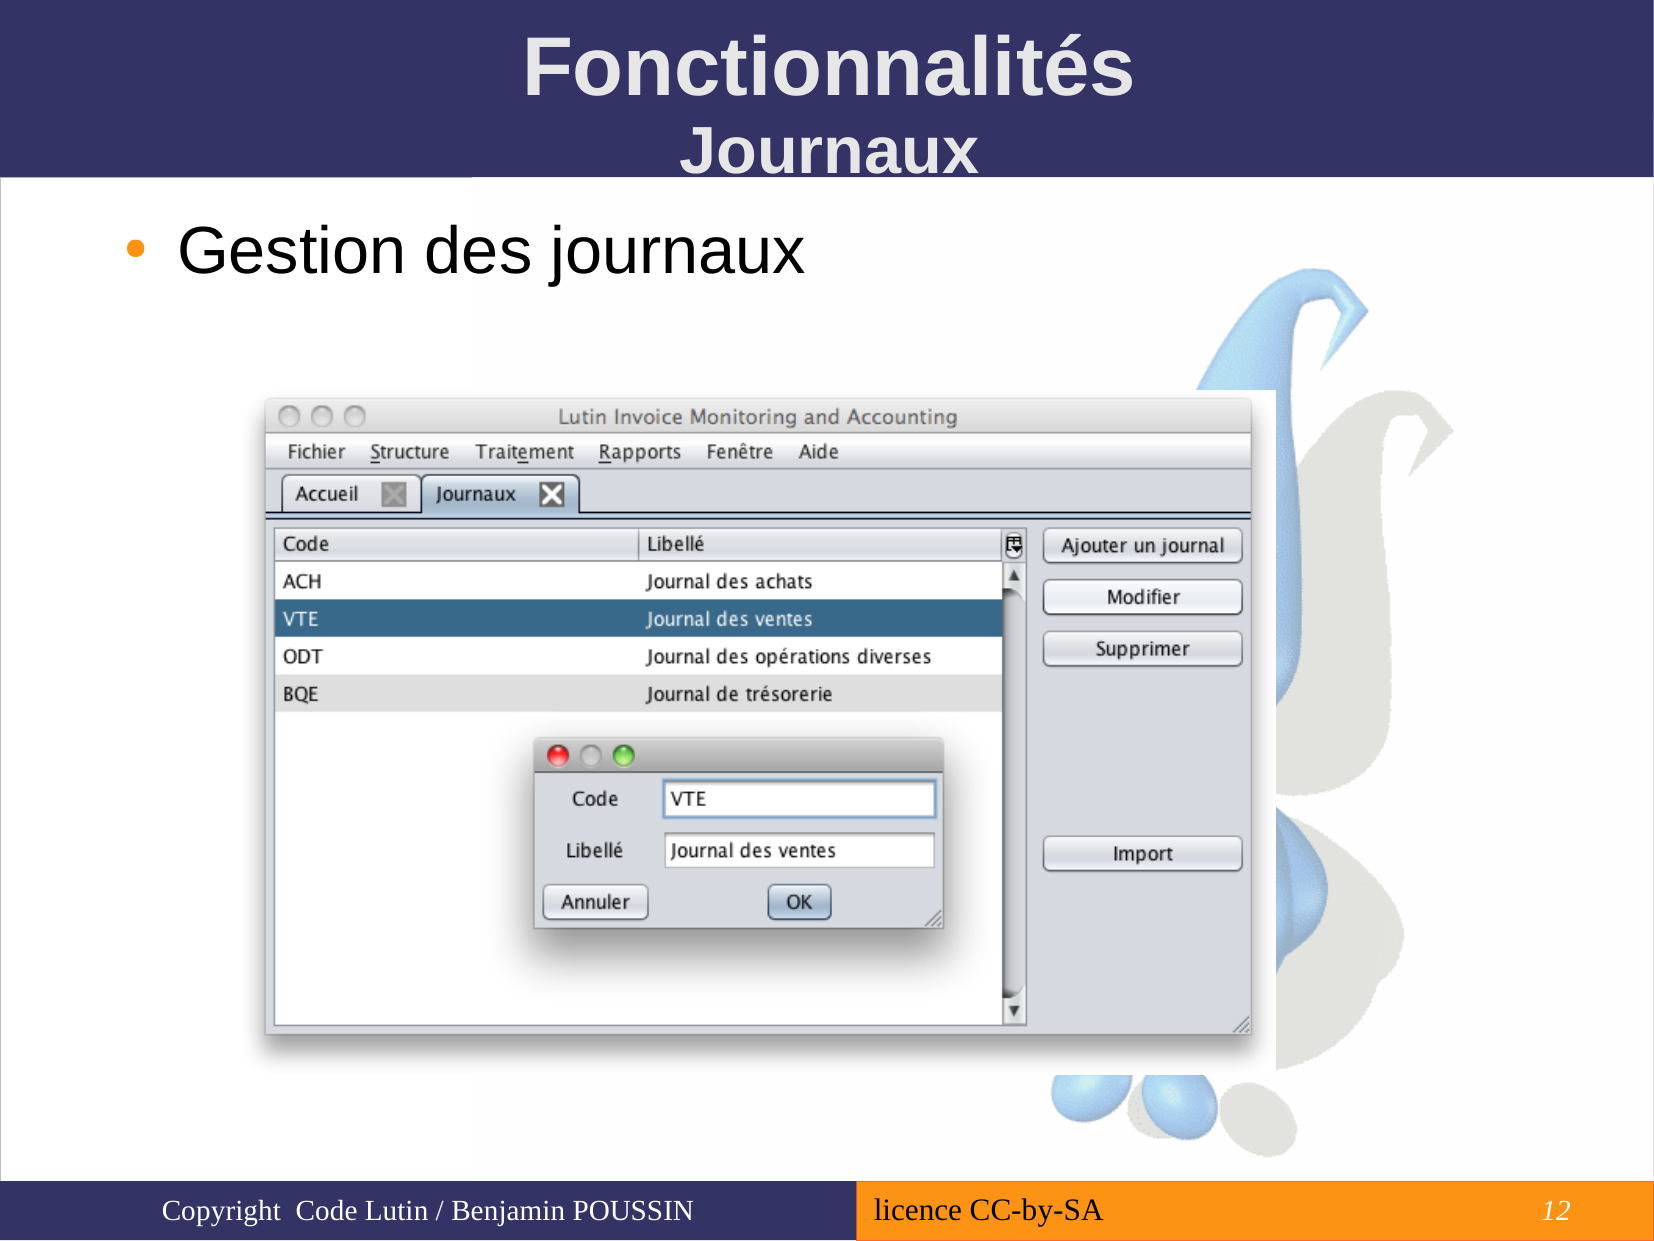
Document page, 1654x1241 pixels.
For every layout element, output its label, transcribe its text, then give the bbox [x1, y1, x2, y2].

picture [241, 178, 1654, 1181]
list Gestion des journaux [88, 212, 1595, 367]
title Fonctionnalités Journaux [123, 0, 1536, 208]
